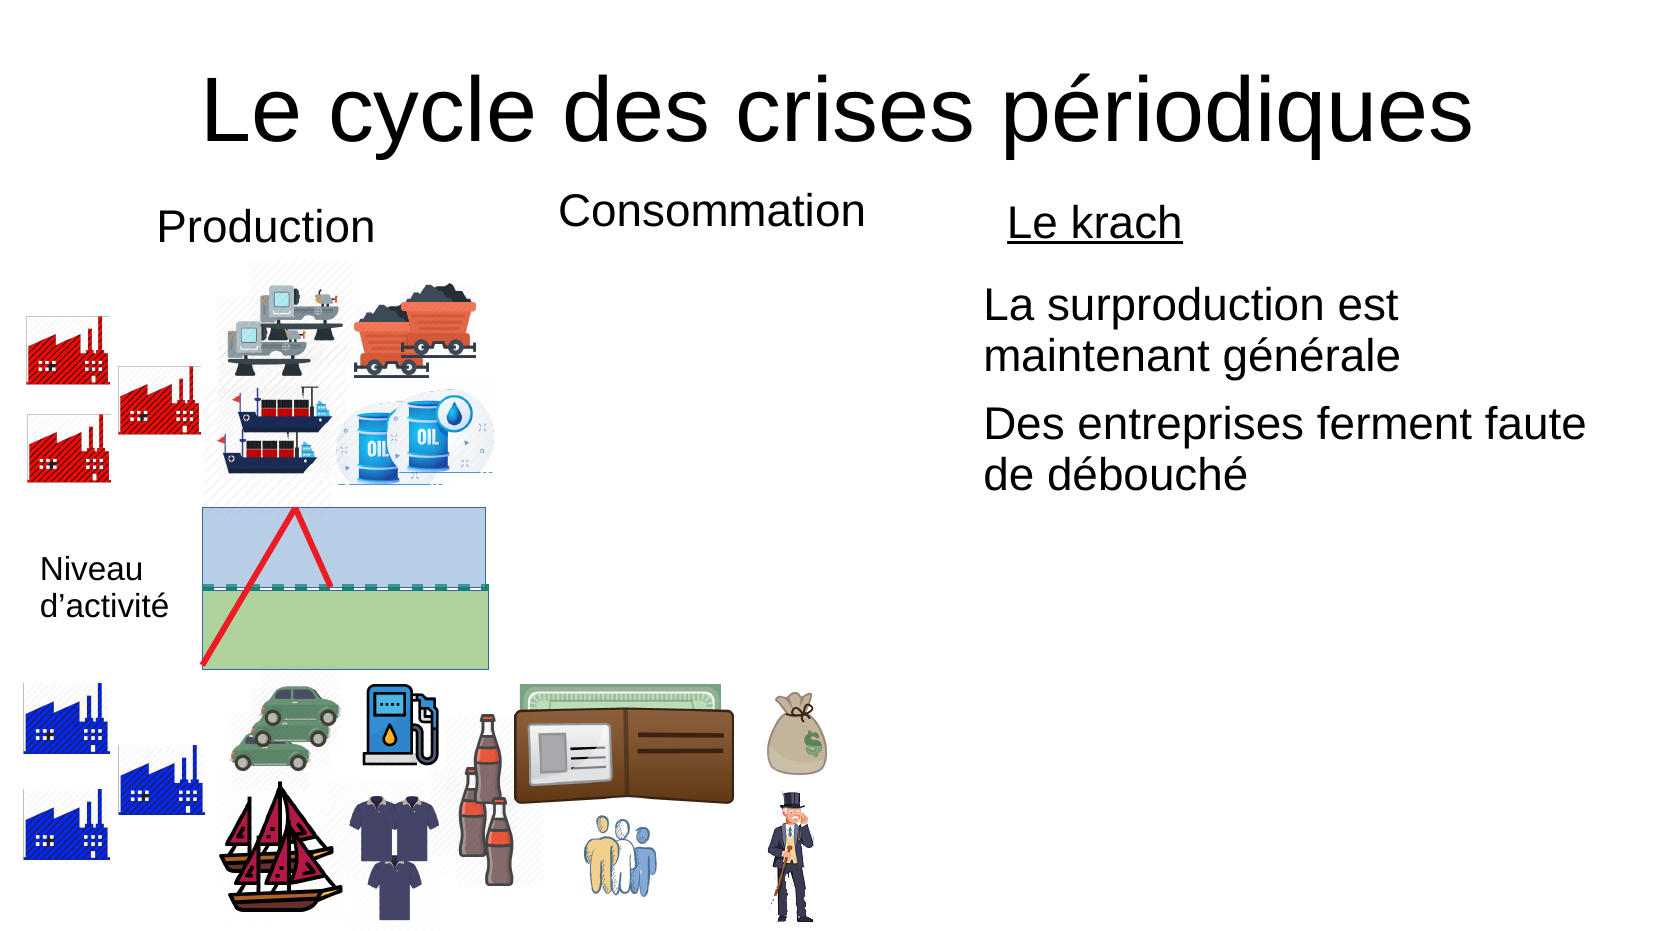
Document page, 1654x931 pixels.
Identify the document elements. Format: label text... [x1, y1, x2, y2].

text_box Production [141, 193, 402, 260]
text_box Consommation [543, 177, 886, 295]
text_box La surproduction est maintenant générale [968, 271, 1630, 390]
picture [767, 791, 814, 922]
picture [118, 259, 497, 517]
picture [118, 744, 205, 815]
picture [23, 788, 110, 860]
title Le cycle des crises périodiques [47, 7, 1630, 213]
picture [23, 682, 110, 754]
text_box Niveau d’activité [25, 543, 202, 643]
text_box Le krach [992, 189, 1642, 272]
text_box [202, 590, 242, 658]
text_box [202, 507, 291, 588]
picture [26, 316, 110, 386]
text_box [202, 590, 489, 670]
text_box Des entreprises ferment faute de débouché [968, 390, 1630, 532]
text_box [299, 507, 486, 588]
picture [27, 414, 111, 483]
picture [767, 692, 827, 775]
picture [215, 665, 734, 931]
picture [578, 814, 662, 899]
text_box [252, 516, 327, 588]
